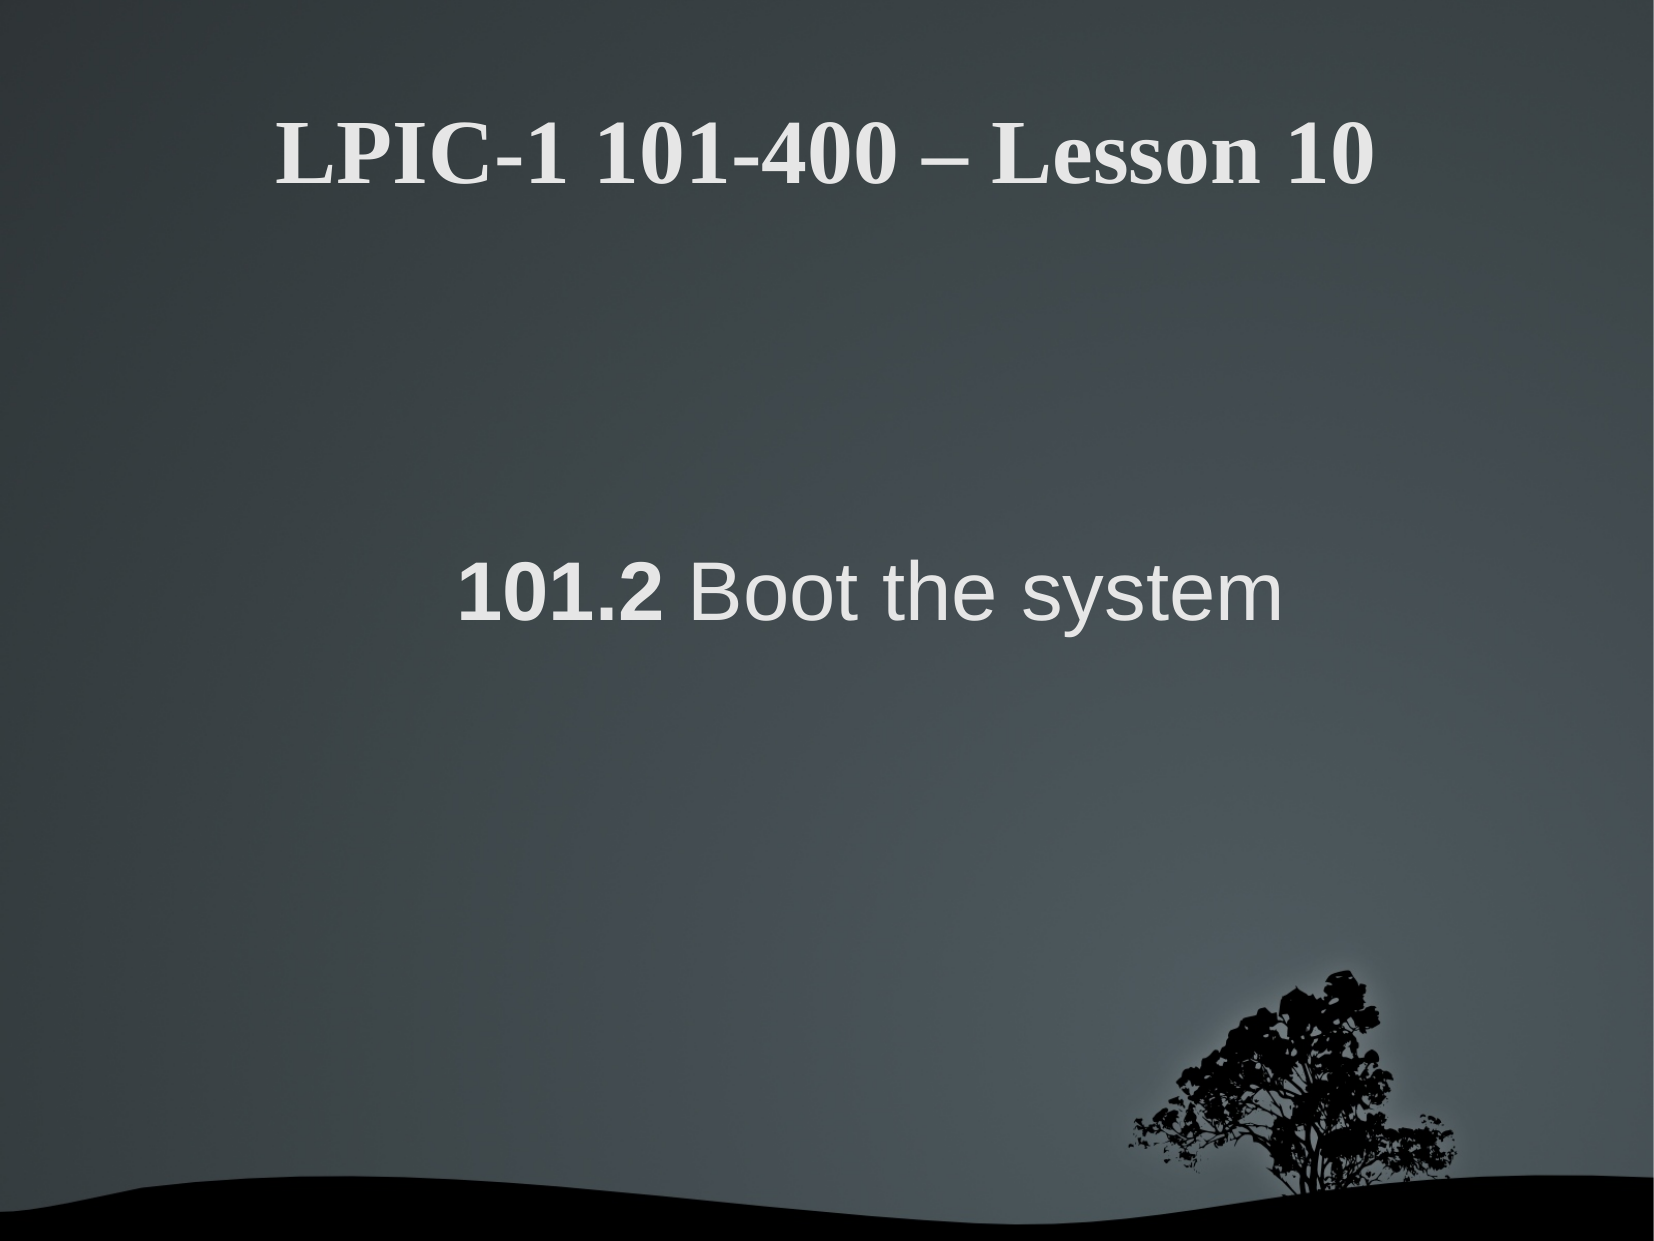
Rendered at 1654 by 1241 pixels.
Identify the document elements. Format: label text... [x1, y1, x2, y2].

picture [0, 0, 1654, 1241]
list 101.2 Boot the system [82, 290, 1571, 1109]
title LPIC-1 101-400 – Lesson 10 [82, 49, 1571, 257]
